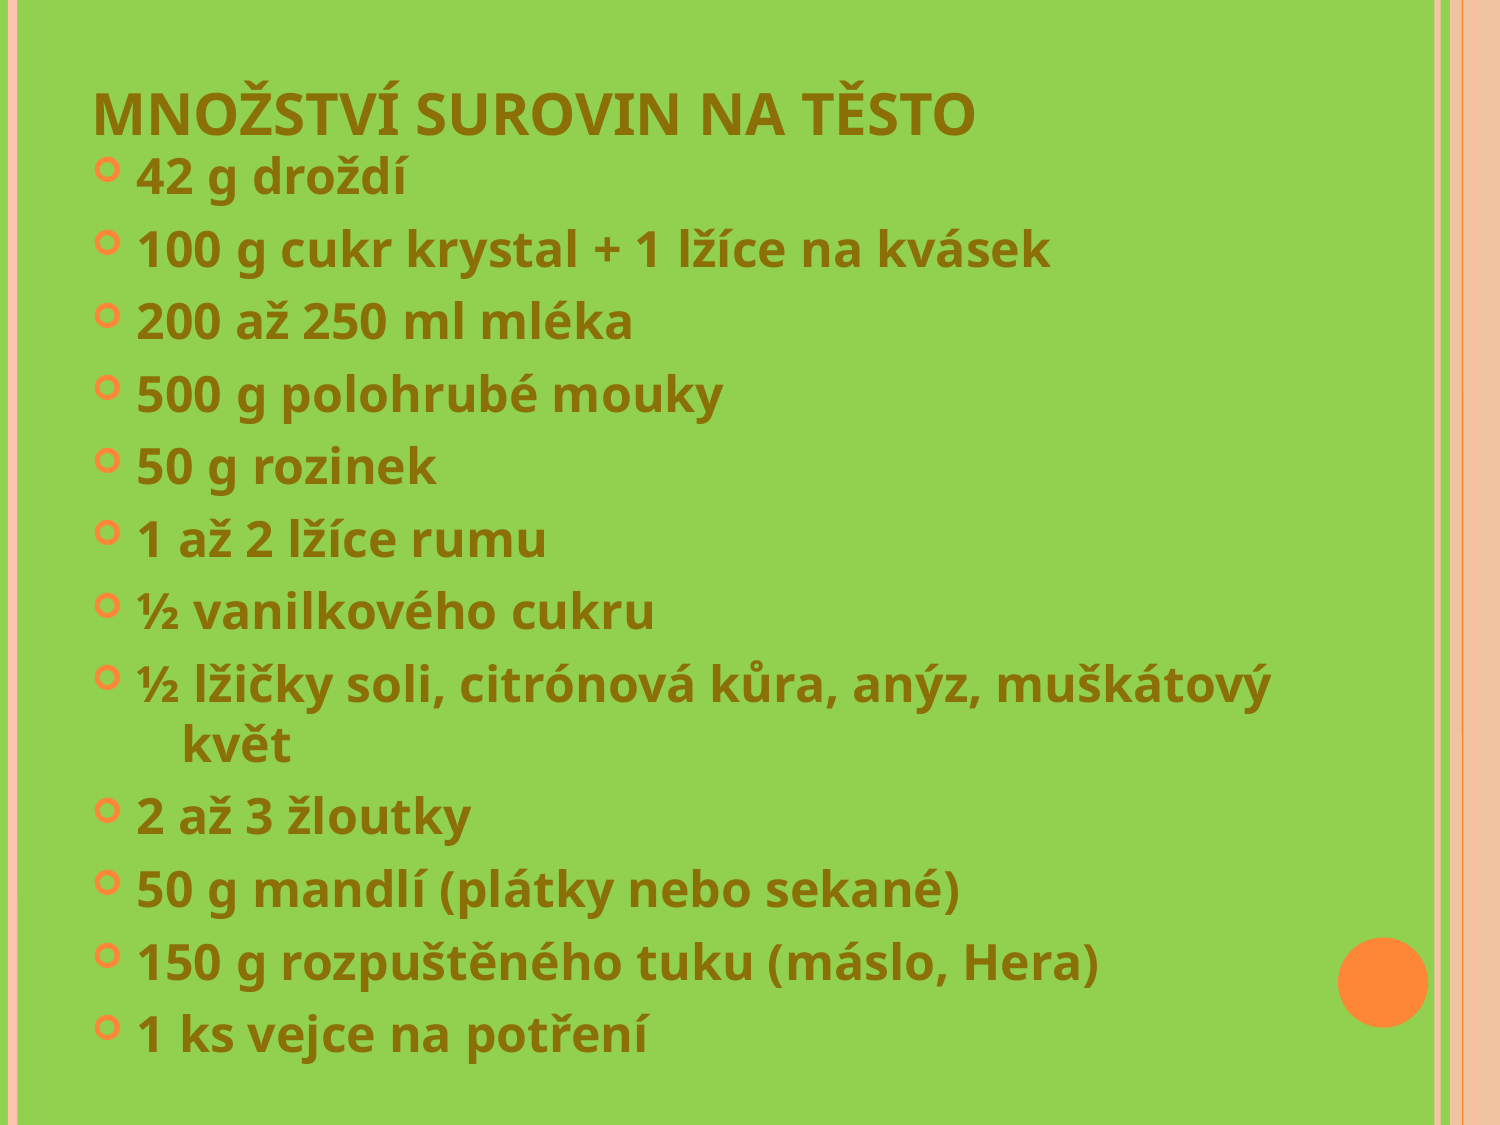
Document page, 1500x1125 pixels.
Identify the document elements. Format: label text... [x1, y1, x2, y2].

title MNOŽSTVÍ SUROVIN NA TĚSTO [76, 0, 1302, 137]
list 42 g droždí 100 g cukr krystal + 1 lžíce na kvásek 200 až 250 ml mléka 500 g polohrubé mouky 50 g rozinek 1 až 2 lžíce rumu ½ vanilkového cukru ½ lžičky soli, citrónová kůra, anýz, muškátový květ 2 až 3 žloutky 50 g mandlí (plátky nebo sekané) 150 g rozpuštěného tuku (máslo, Hera) 1 ks vejce na potření [76, 137, 1302, 1125]
